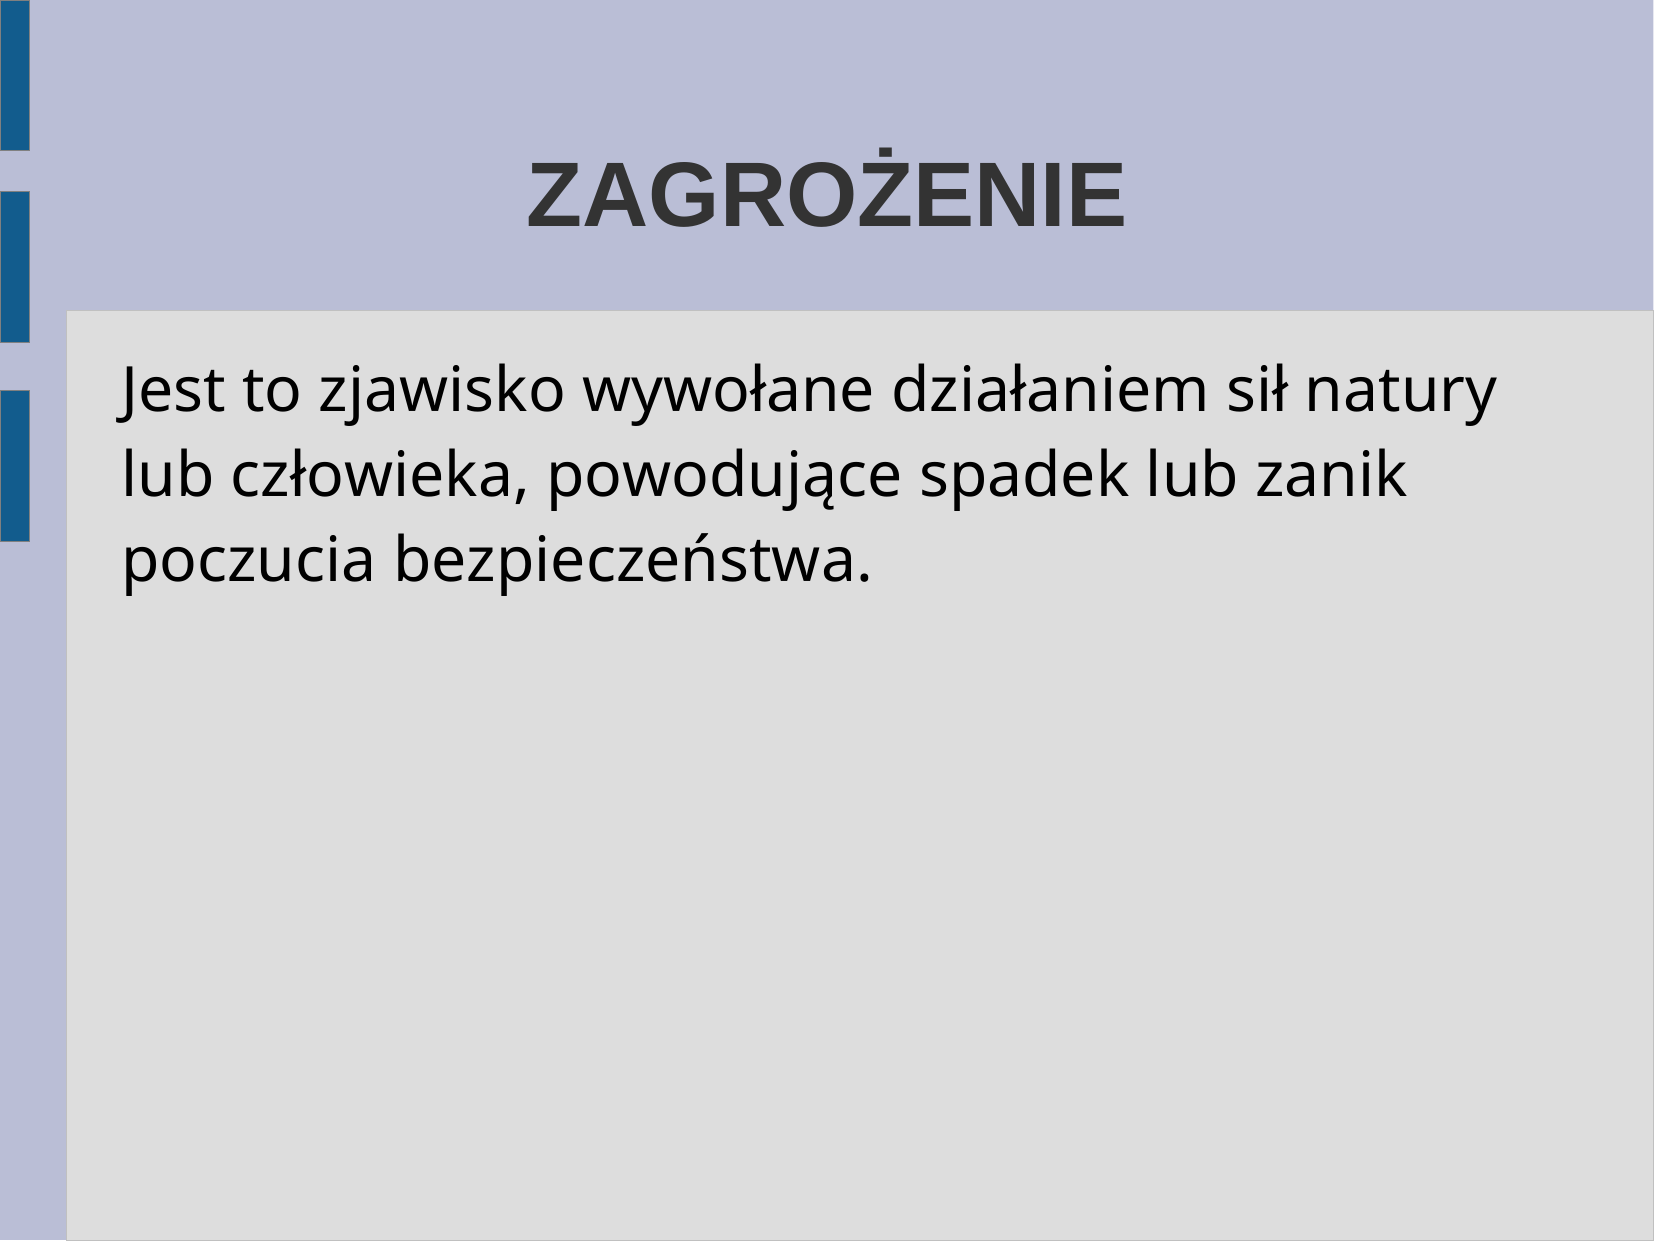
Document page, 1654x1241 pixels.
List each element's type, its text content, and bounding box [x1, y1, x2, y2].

title ZAGROŻENIE [121, 91, 1534, 299]
list Jest to zjawisko wywołane działaniem sił natury lub człowieka, powodujące spadek lub zanik poczucia bezpieczeństwa. [121, 344, 1534, 1127]
